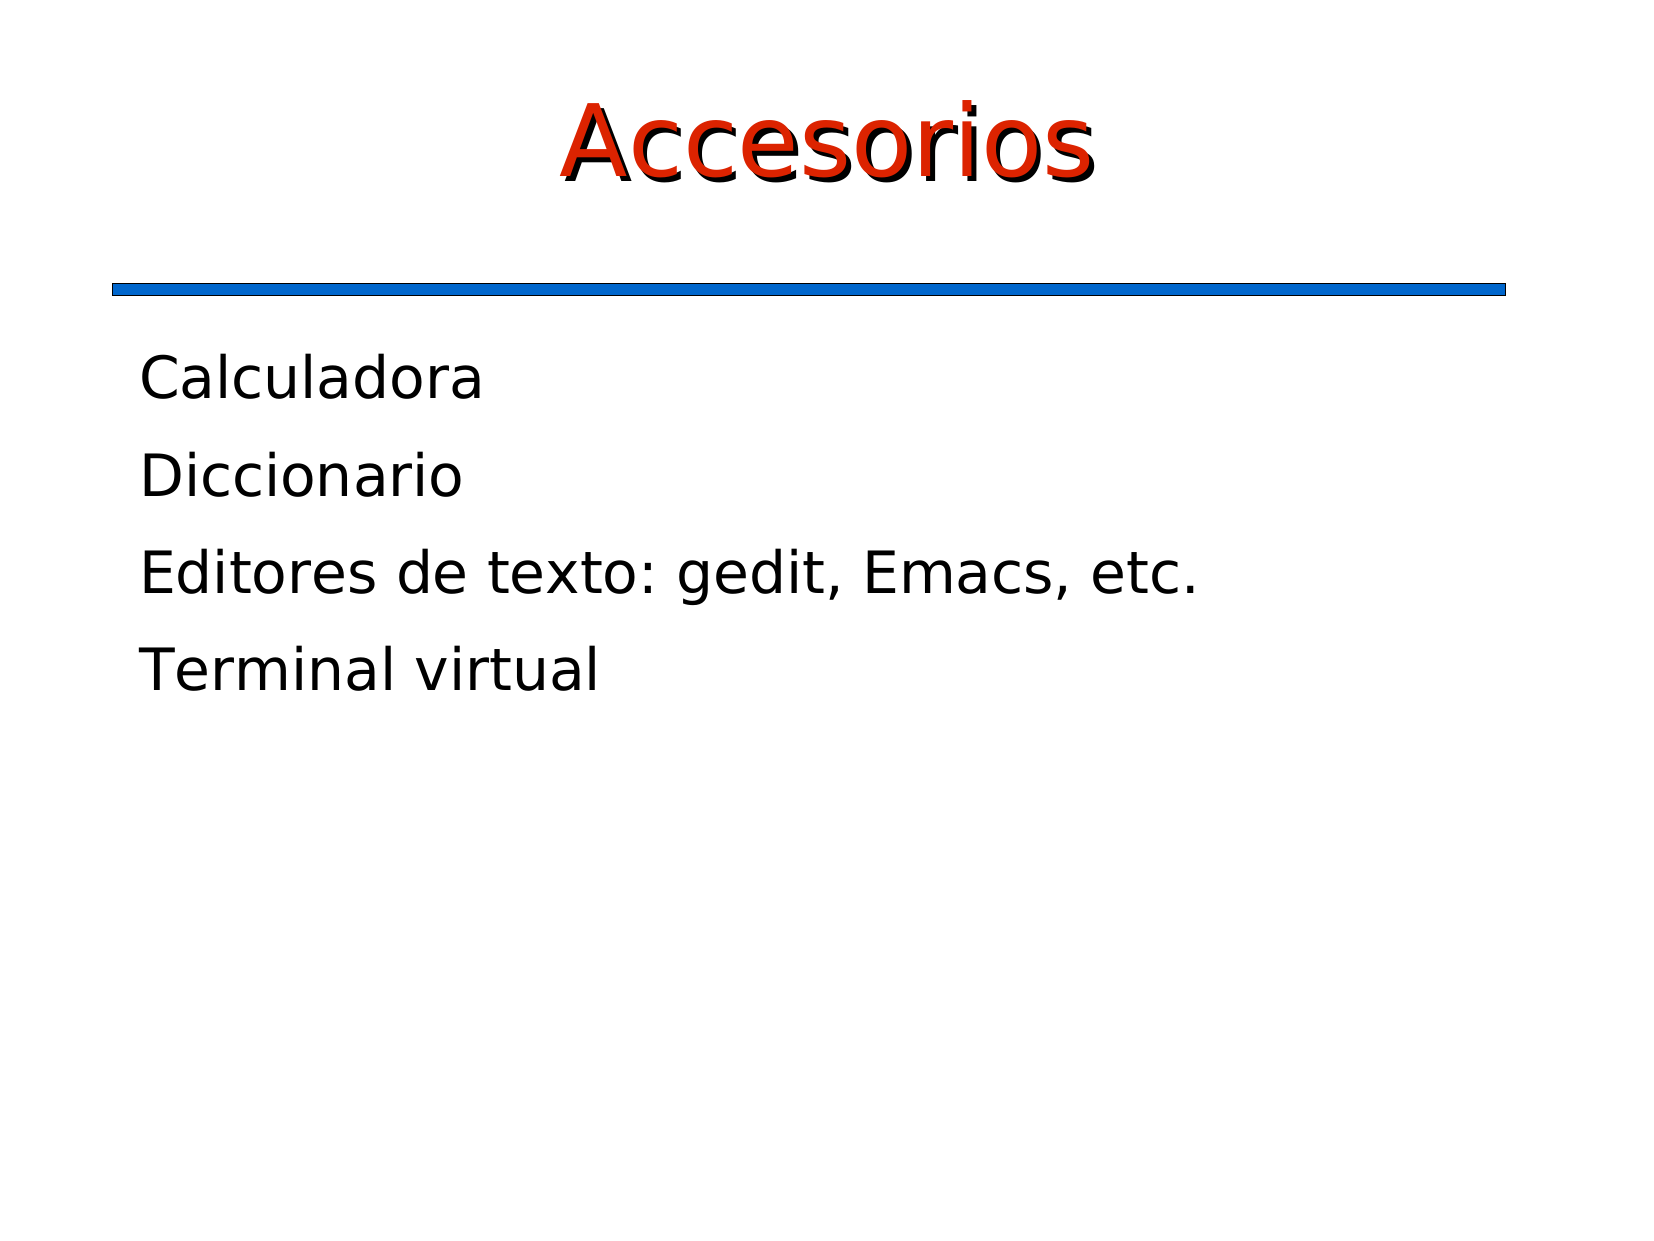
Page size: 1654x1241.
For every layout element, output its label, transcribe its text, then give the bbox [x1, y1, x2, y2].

title Accesorios [121, 37, 1534, 246]
list Calculadora Diccionario Editores de texto: gedit, Emacs, etc. Terminal virtual [121, 344, 1534, 1127]
